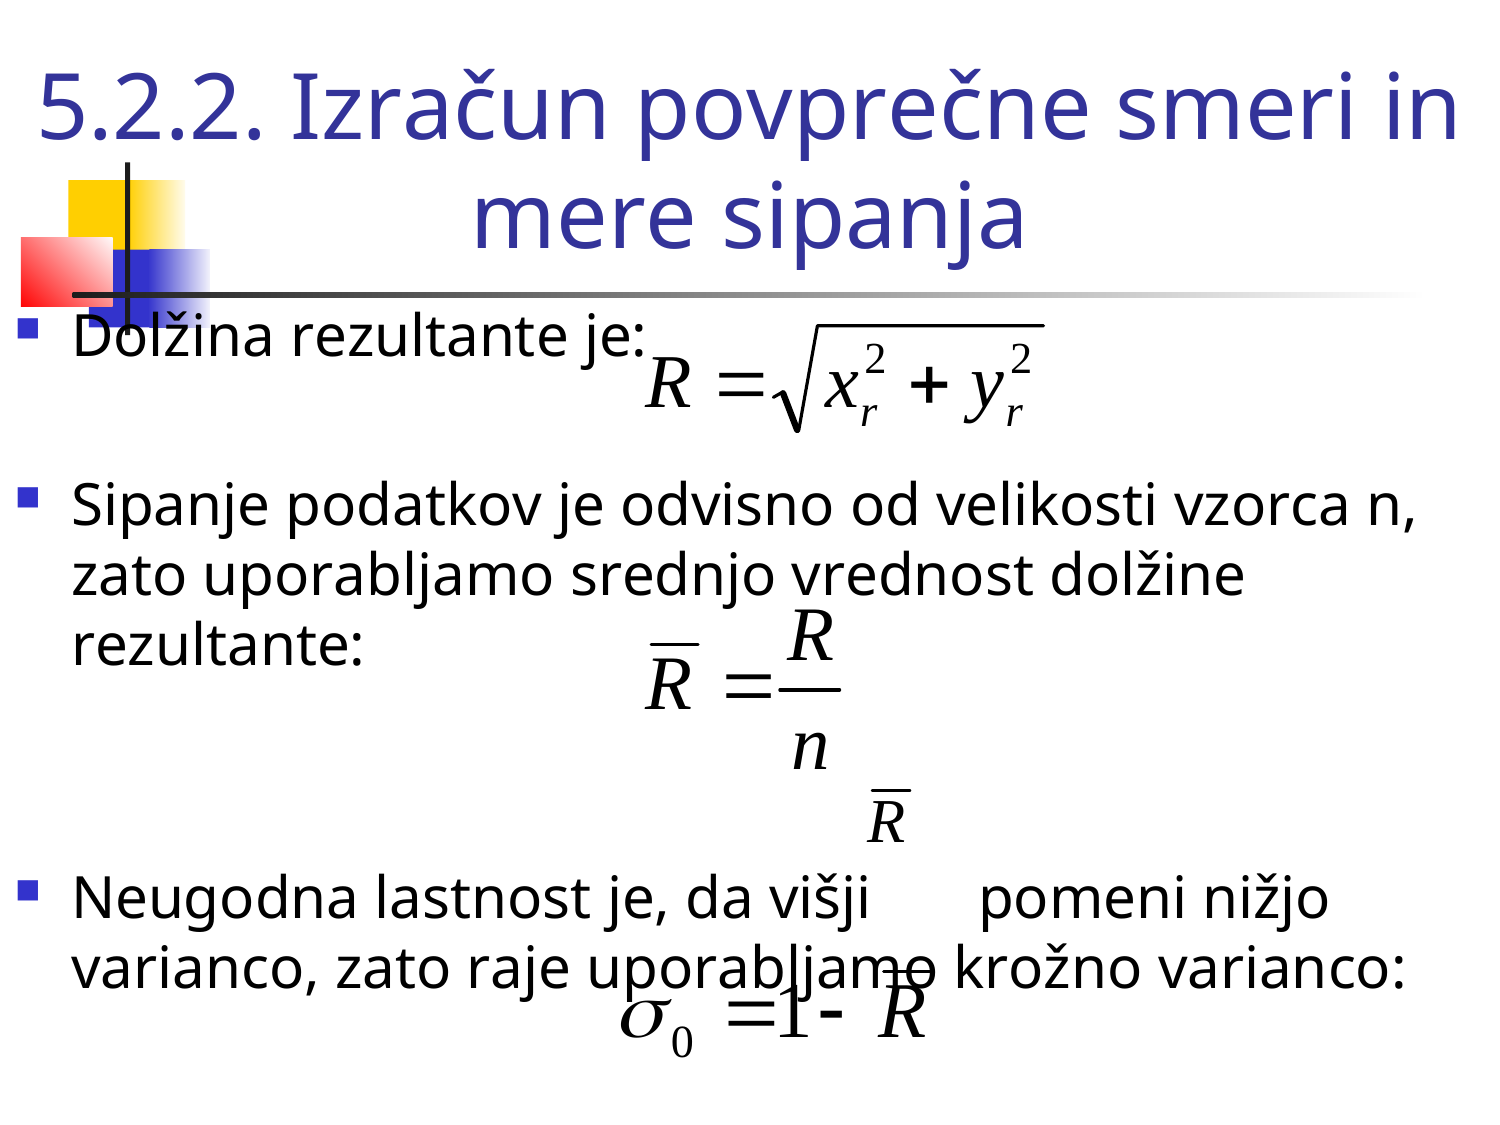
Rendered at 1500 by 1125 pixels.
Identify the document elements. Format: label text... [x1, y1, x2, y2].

title 5.2.2. Izračun povprečne smeri in mere sipanja [0, 35, 1500, 276]
chart [608, 952, 951, 1078]
chart [631, 306, 1058, 446]
chart [631, 587, 924, 854]
list Dolžina rezultante je: Sipanje podatkov je odvisno od velikosti vzorca n, zato uporabljamo srednjo vrednost dolžine rezultante: Neugodna lastnost je, da višji pomeni nižjo varianco, zato raje uporabljamo krožno varianco: [0, 290, 1500, 1125]
